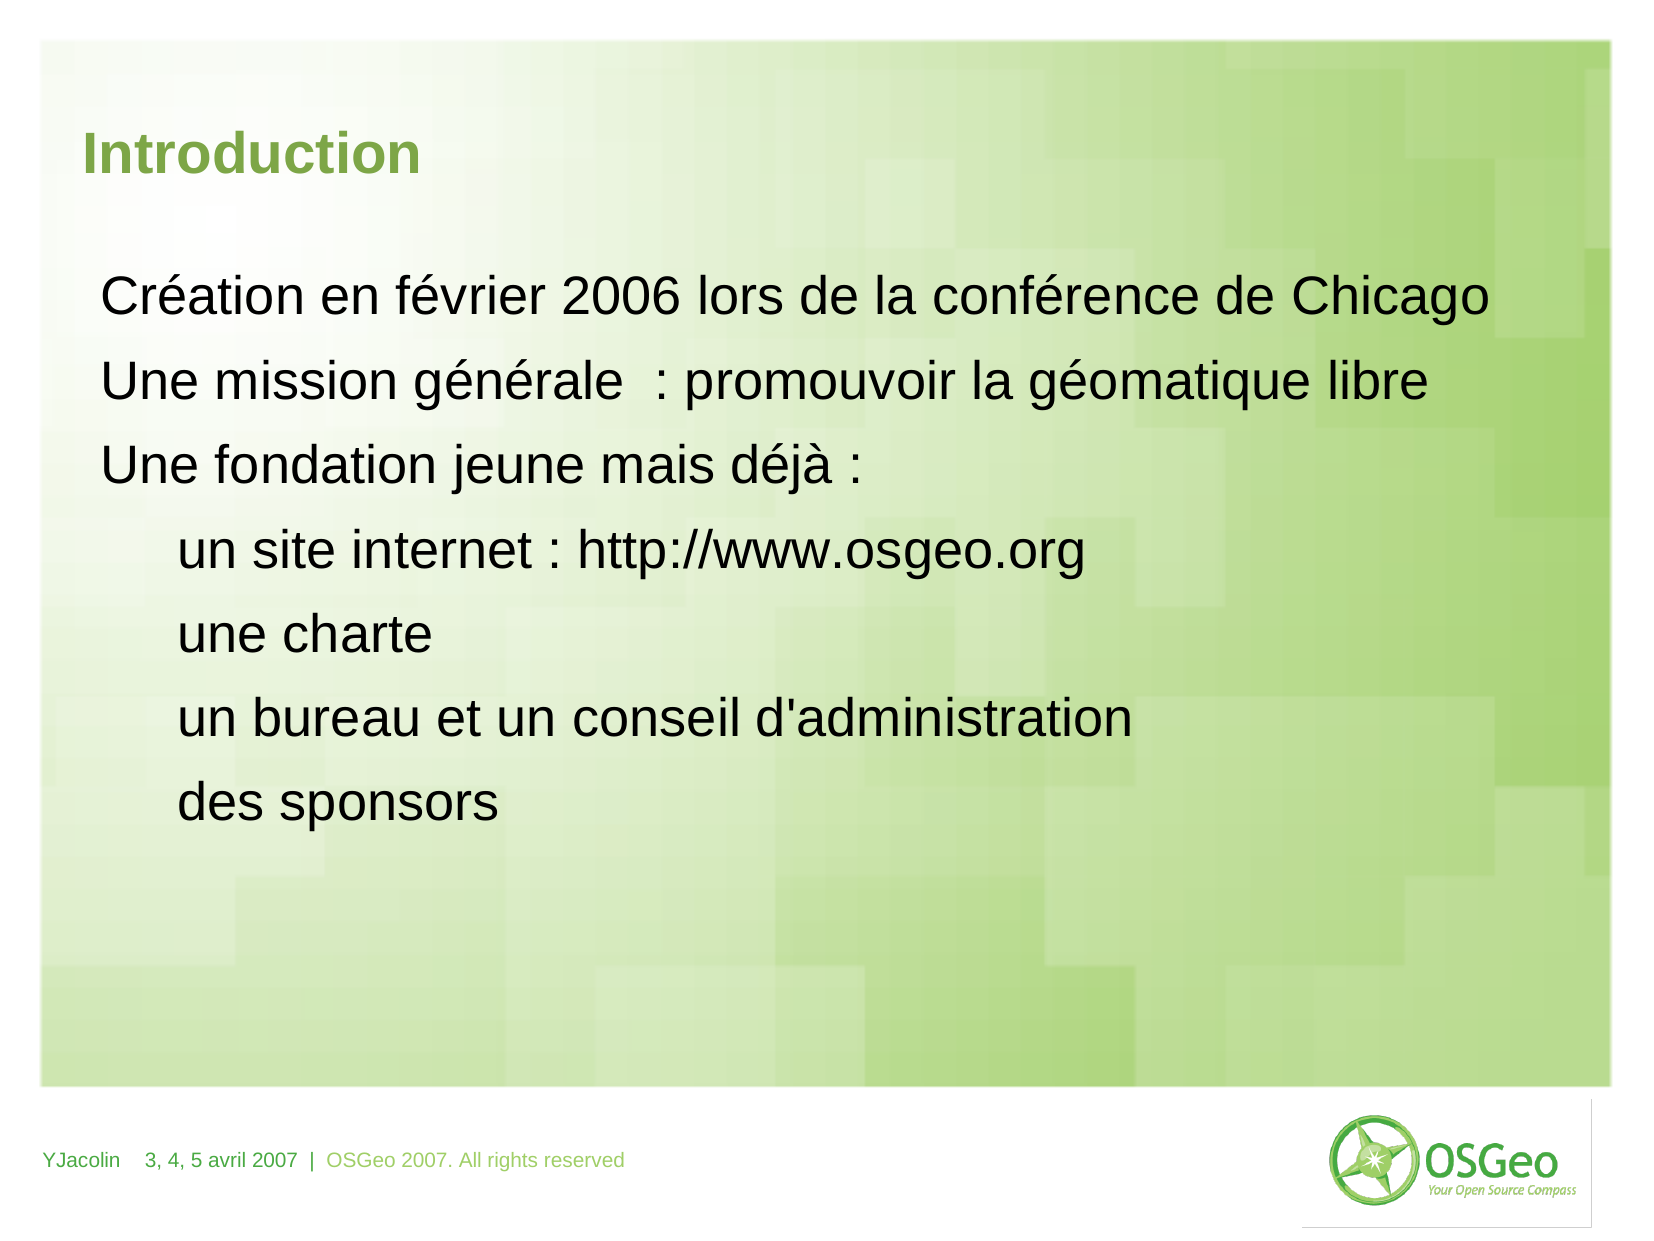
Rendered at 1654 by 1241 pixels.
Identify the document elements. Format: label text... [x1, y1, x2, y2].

list Création en février 2006 lors de la conférence de Chicago Une mission générale : promouvoir la géomatique libre Une fondation jeune mais déjà : un site internet : http://www.osgeo.org une charte un bureau et un conseil d'administration des sponsors [82, 265, 1571, 1109]
title Introduction [82, 49, 1571, 257]
picture [0, 1, 1654, 1239]
